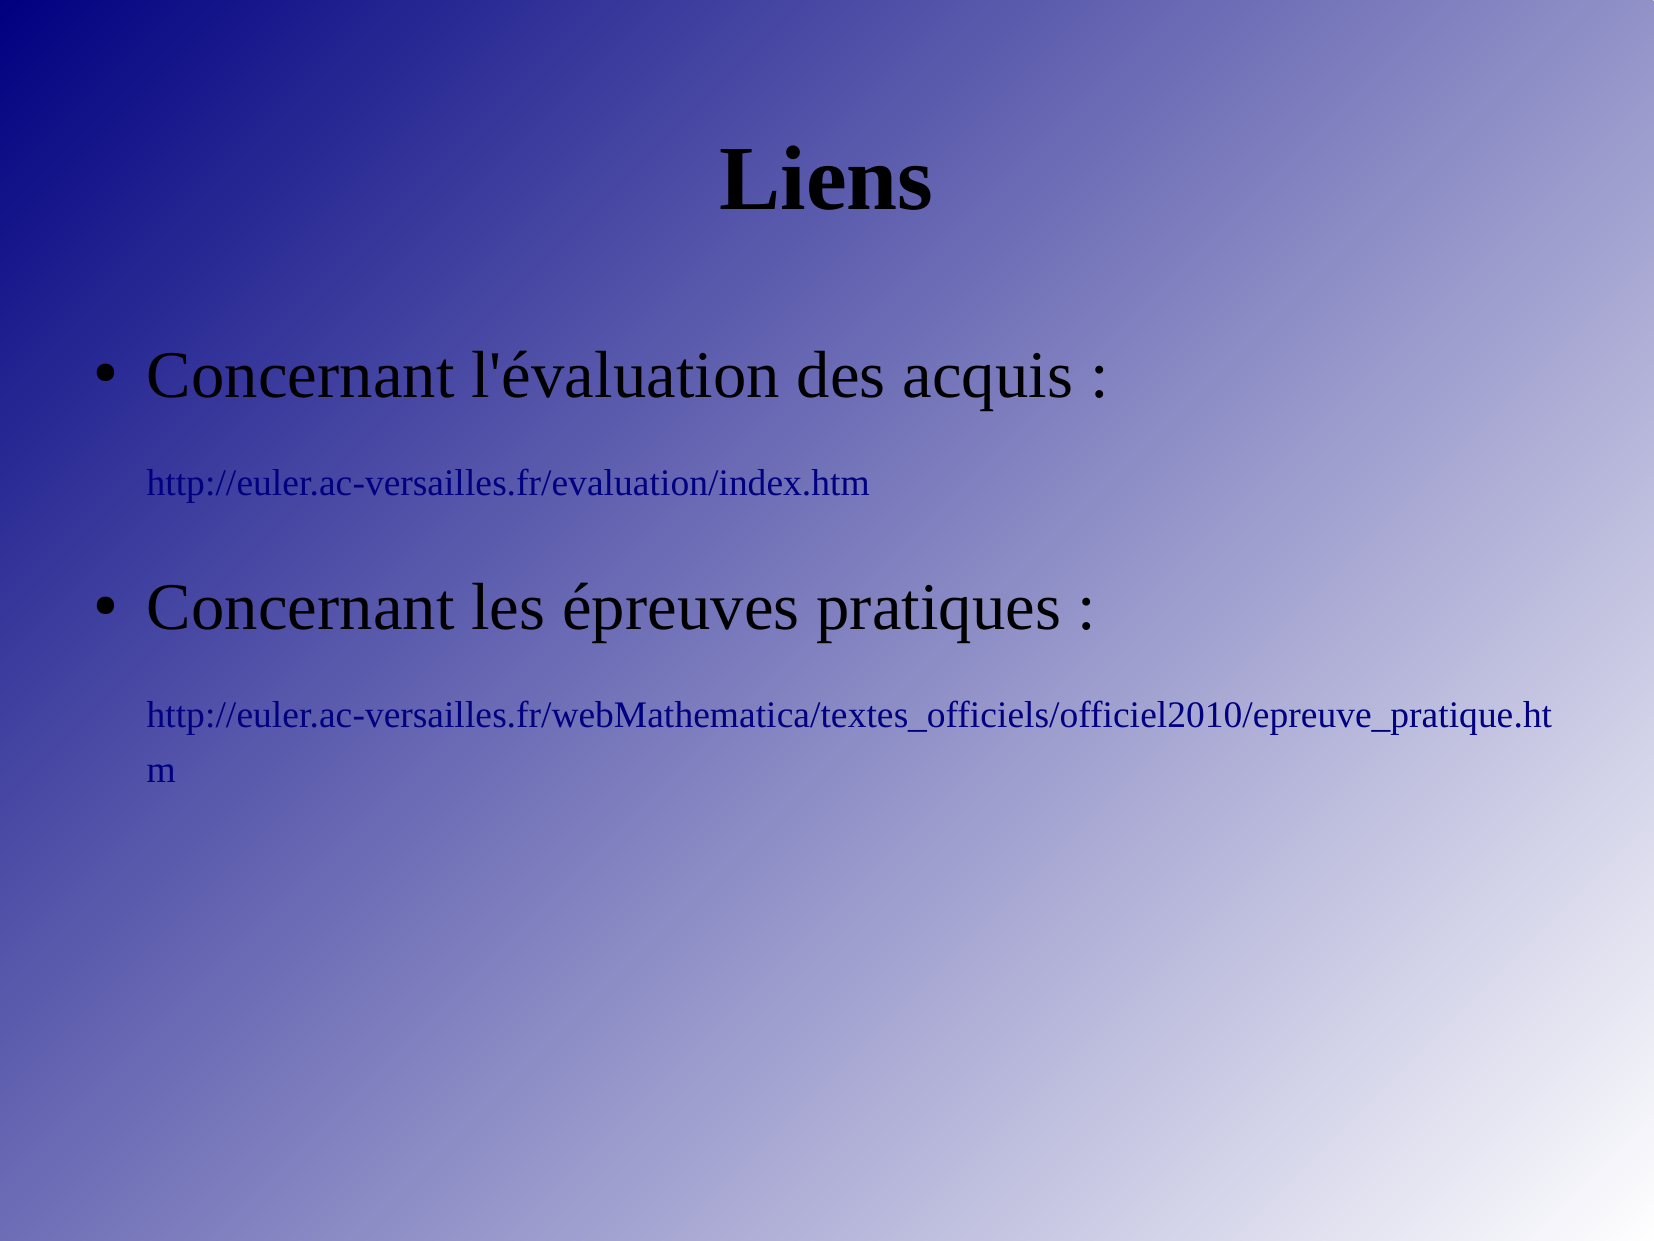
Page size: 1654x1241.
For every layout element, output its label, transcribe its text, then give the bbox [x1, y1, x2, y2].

list Concernant l'évaluation des acquis : http://euler.ac-versailles.fr/evaluation/index.htm Concernant les épreuves pratiques : http://euler.ac-versailles.fr/webMathematica/textes_officiels/officiel2010/epreuve_pratique.htm [75, 300, 1564, 1105]
title Liens [82, 49, 1571, 257]
